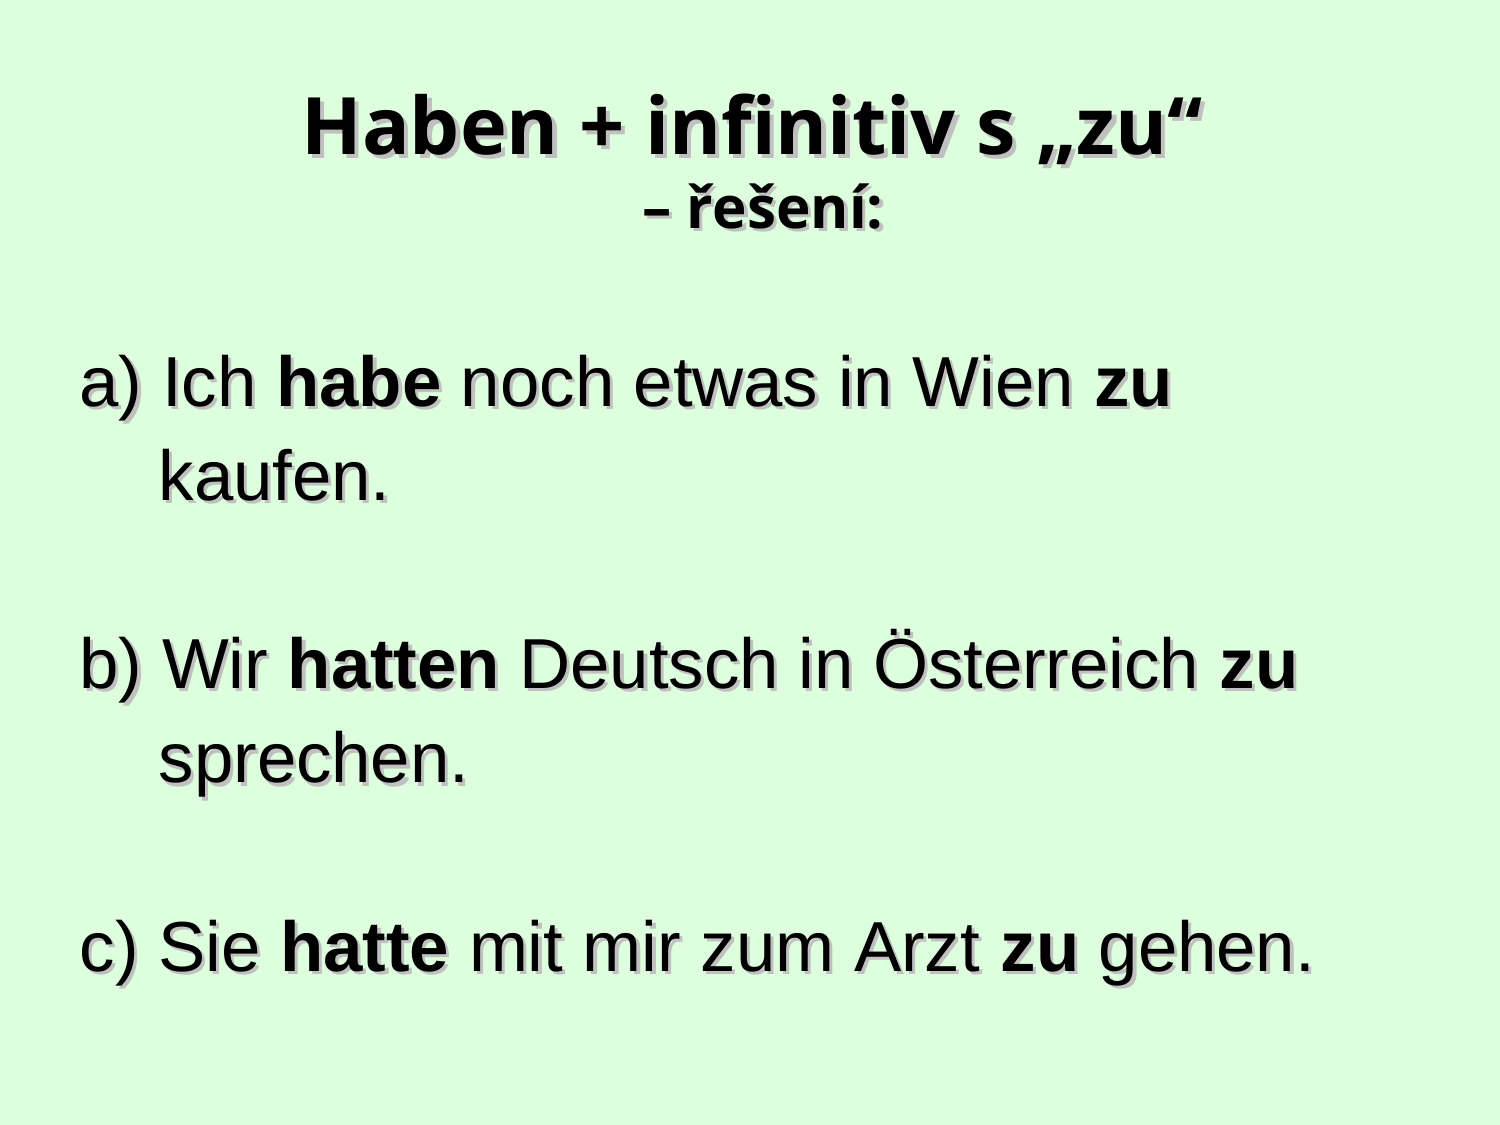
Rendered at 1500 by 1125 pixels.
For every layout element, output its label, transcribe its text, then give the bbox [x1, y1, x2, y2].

list a) Ich habe noch etwas in Wien zu kaufen. b) Wir hatten Deutsch in Österreich zu sprechen. c) Sie hatte mit mir zum Arzt zu gehen. [64, 337, 1451, 1000]
title Haben + infinitiv s „zu“ – řešení: [75, 40, 1451, 276]
